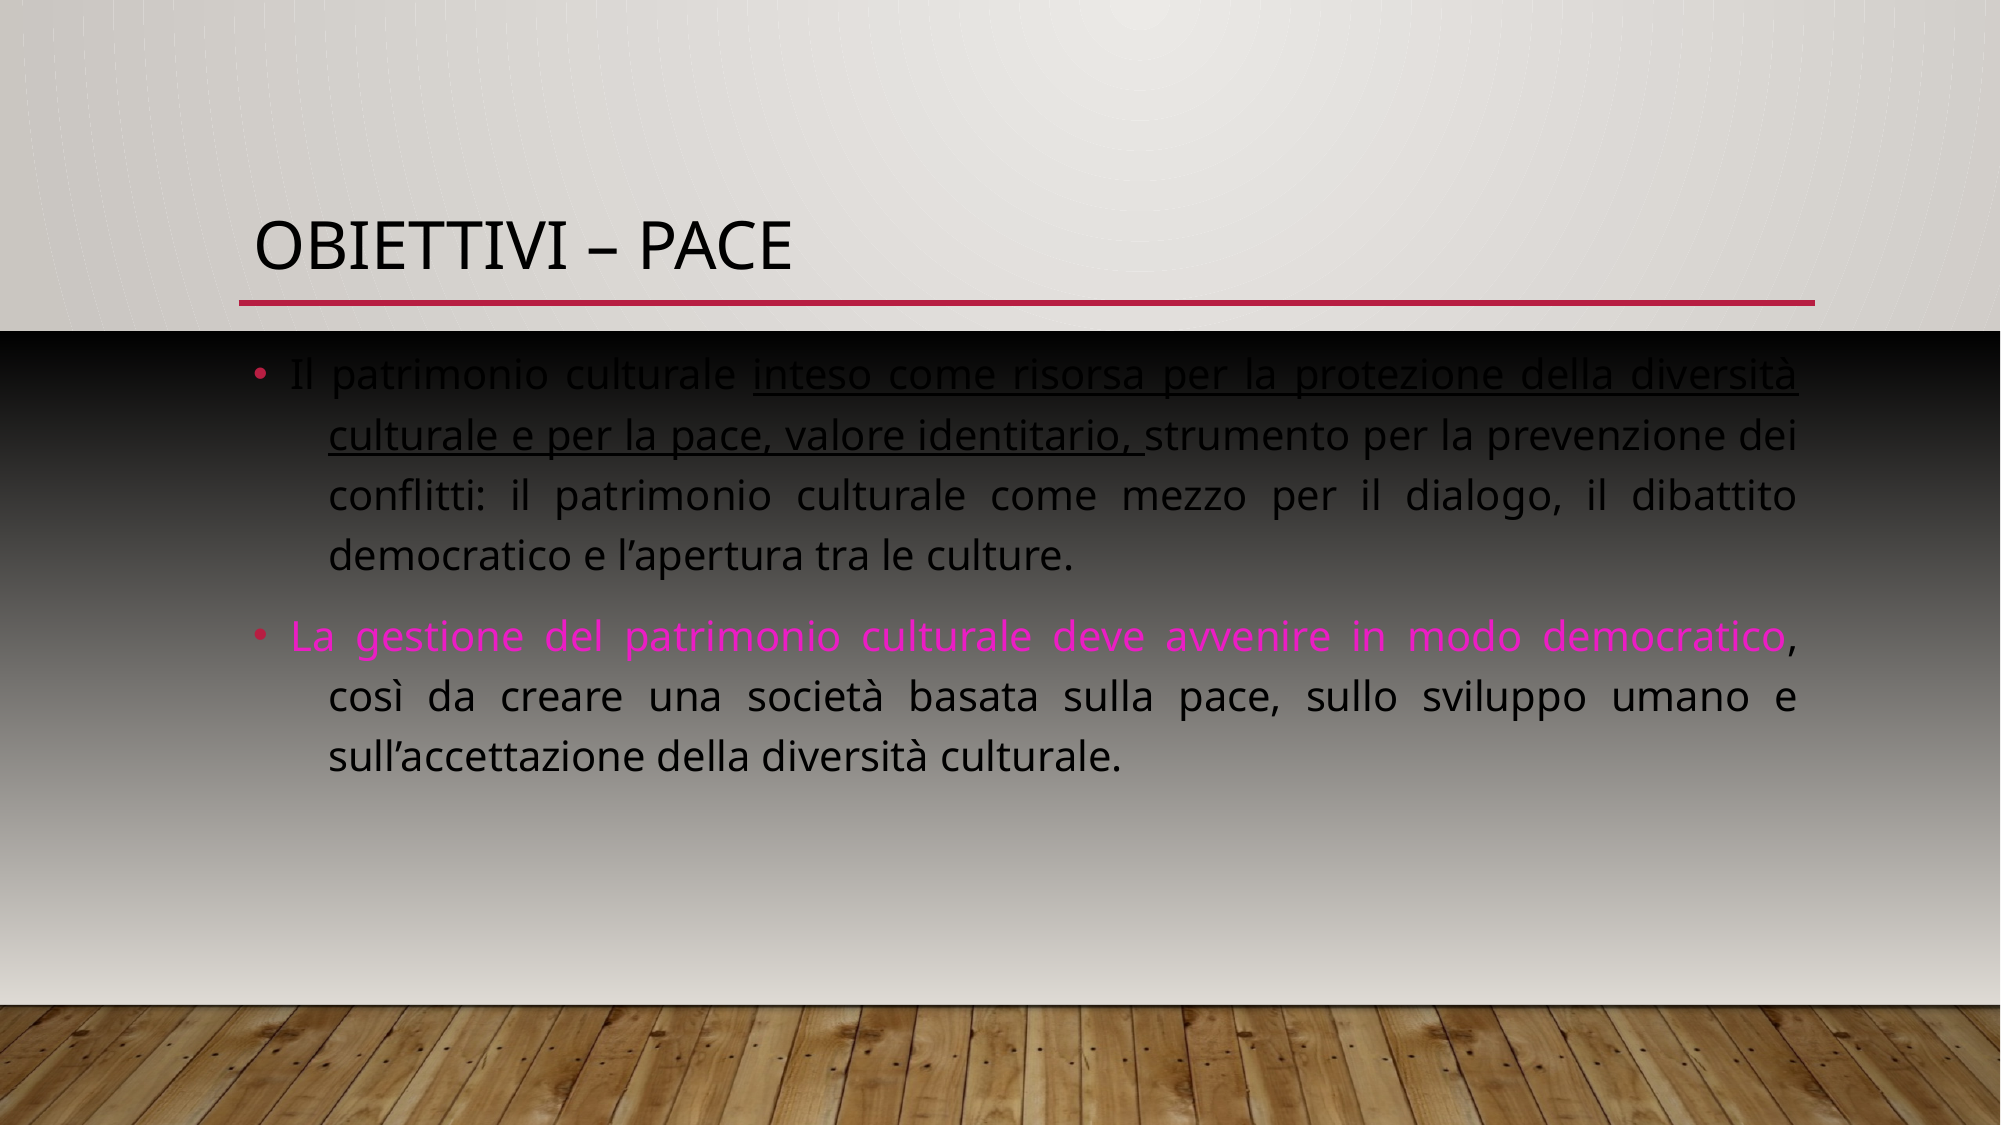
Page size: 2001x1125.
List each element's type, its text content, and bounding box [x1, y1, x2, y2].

title Obiettivi – pace [238, 131, 1814, 305]
list Il patrimonio culturale inteso come risorsa per la protezione della diversità culturale e per la pace, valore identitario, strumento per la prevenzione dei conflitti: il patrimonio culturale come mezzo per il dialogo, il dibattito democratico e l’apertura tra le culture. La gestione del patrimonio culturale deve avvenire in modo democratico, così da creare una società basata sulla pace, sullo sviluppo umano e sull’accettazione della diversità culturale. [238, 330, 1814, 897]
